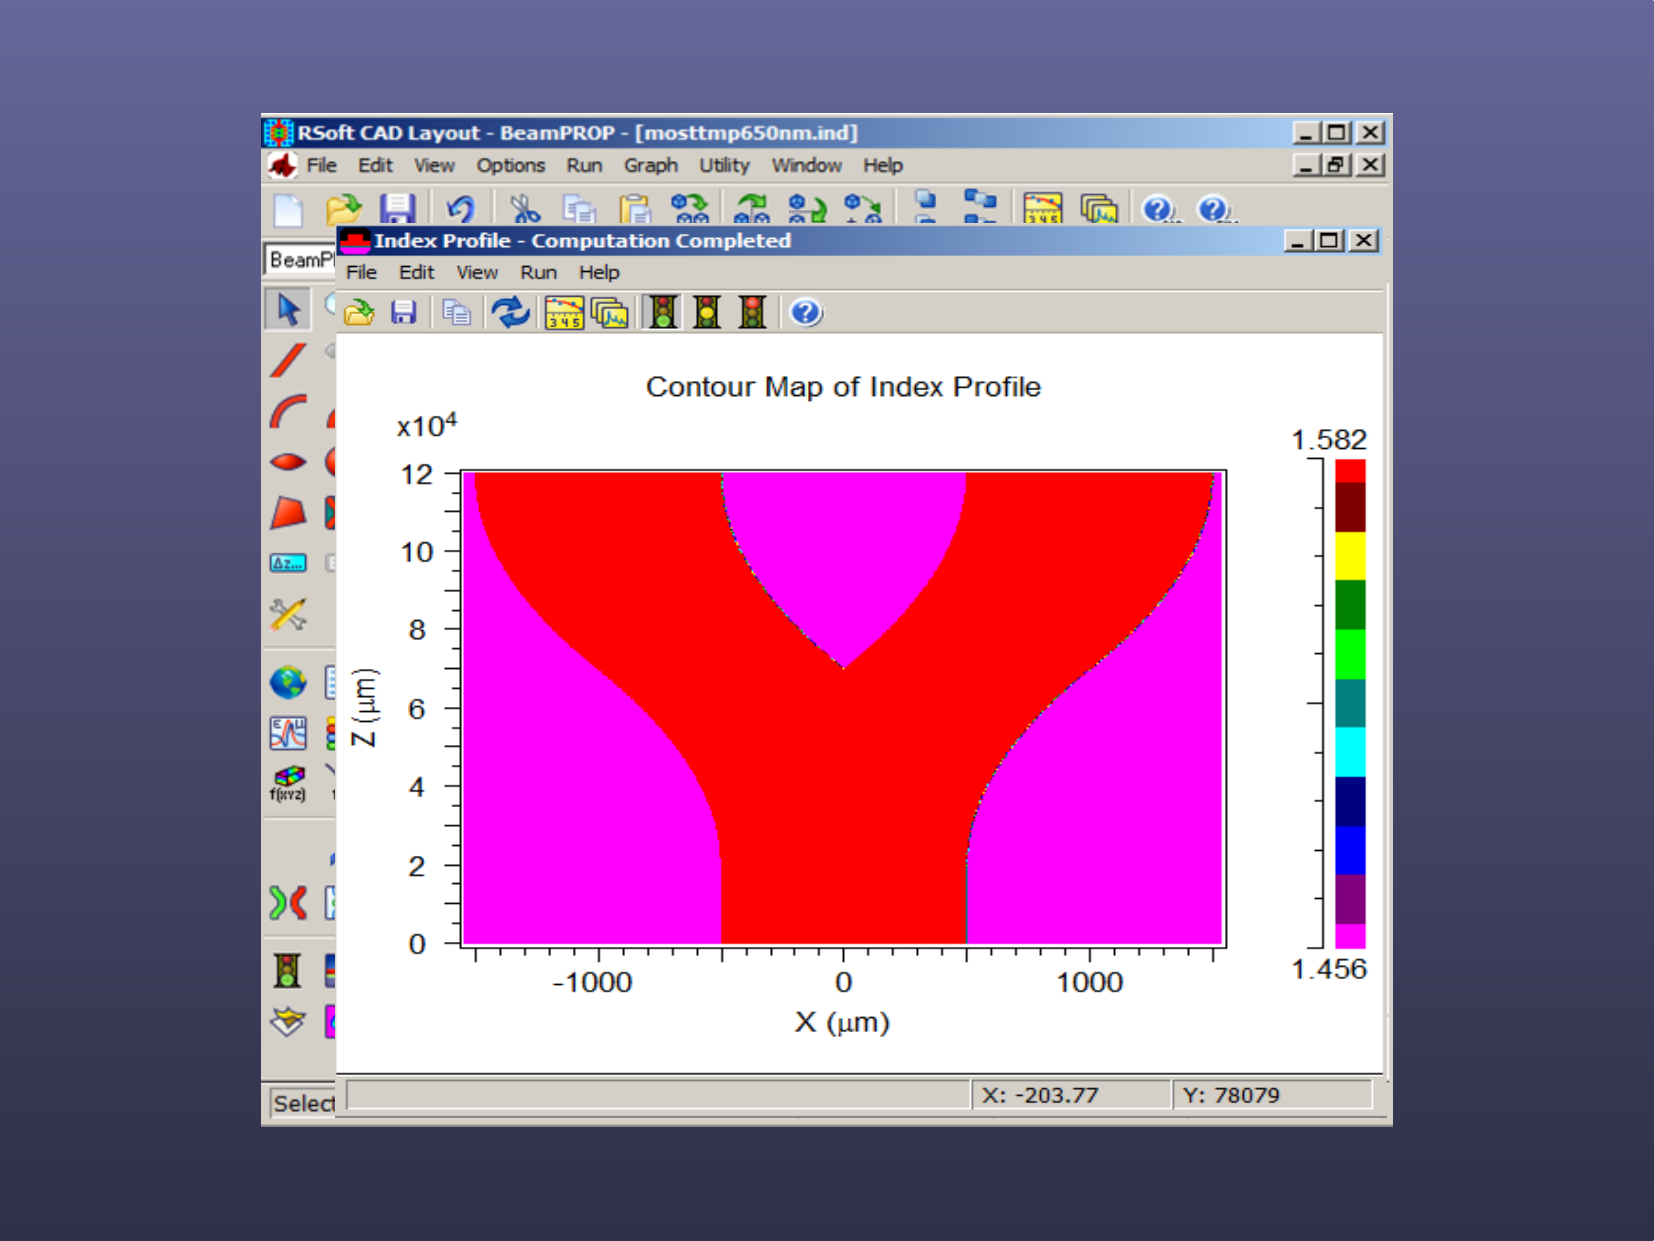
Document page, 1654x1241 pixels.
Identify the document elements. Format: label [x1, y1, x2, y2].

picture [261, 113, 1393, 1127]
